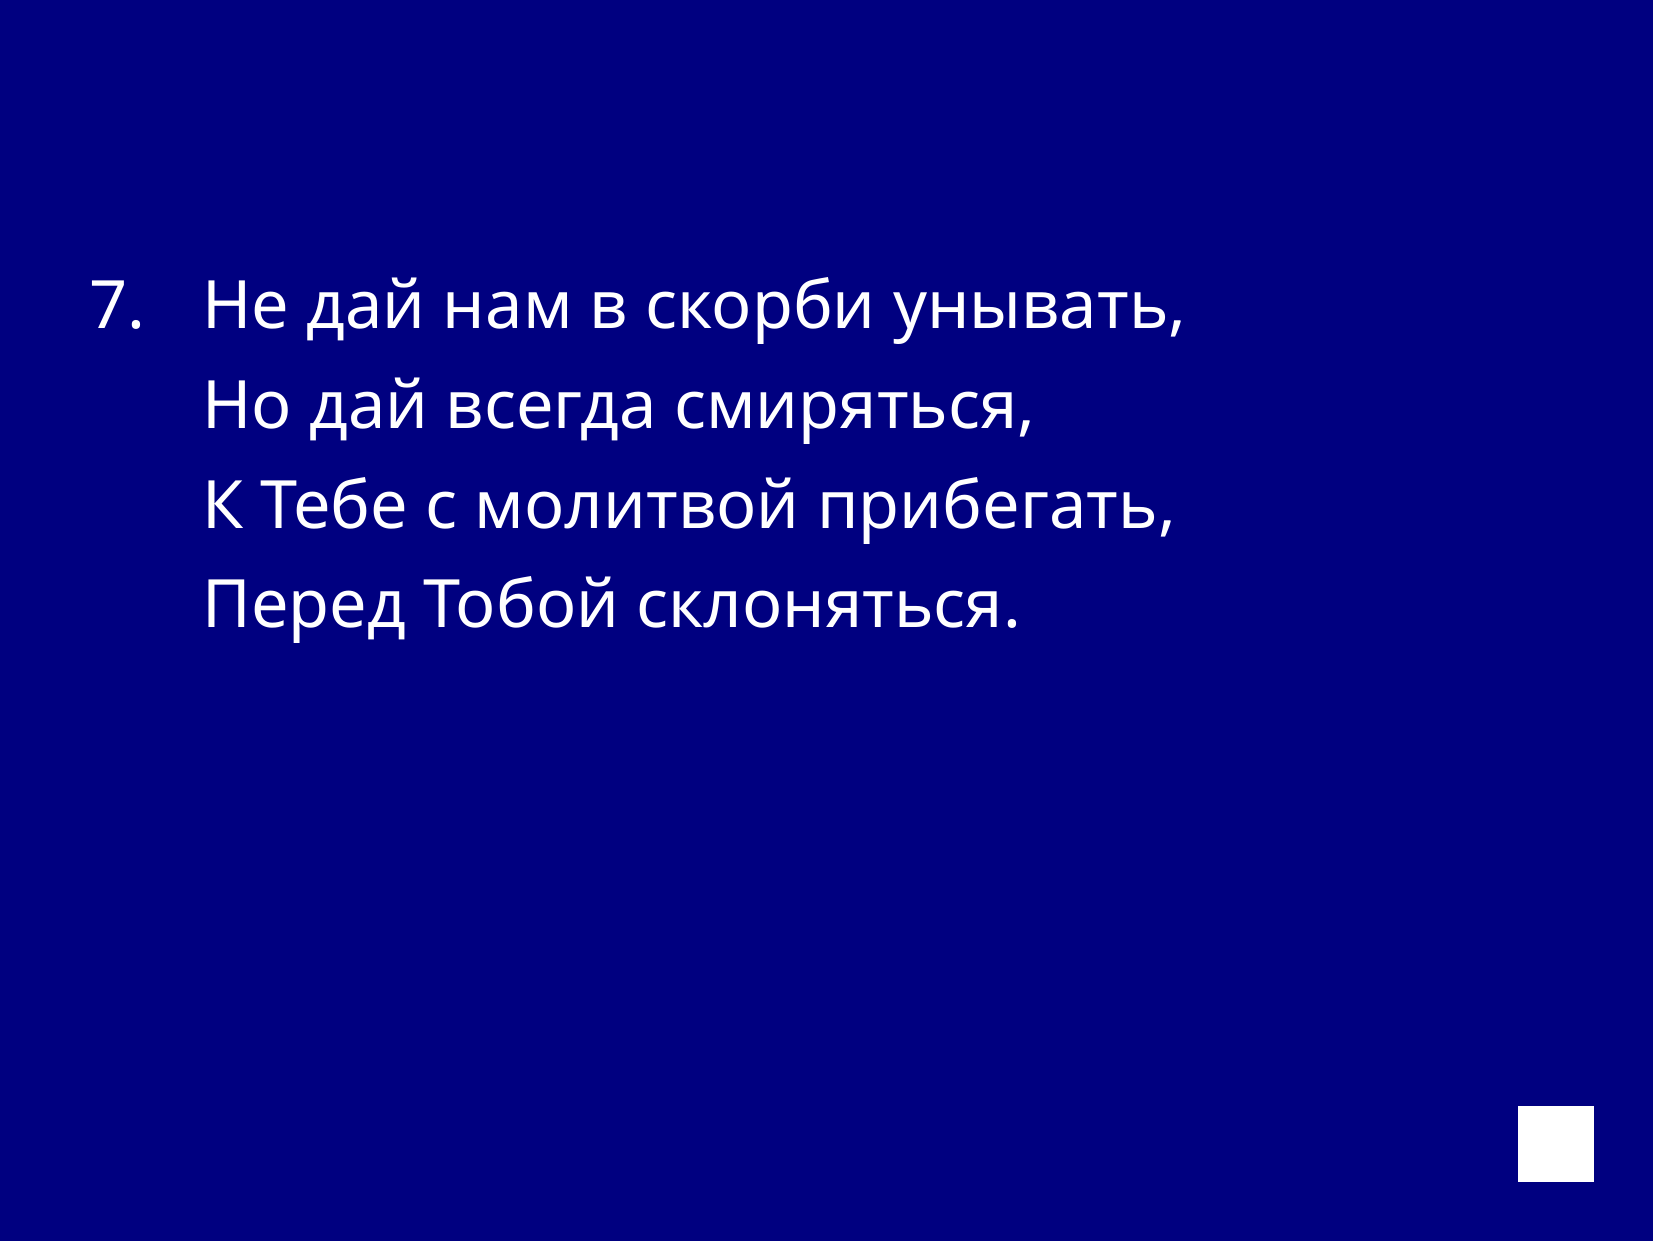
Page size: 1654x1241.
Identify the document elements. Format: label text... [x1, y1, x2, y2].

text_box [1518, 1106, 1594, 1182]
text_box 7. Не дай нам в скорби унывать, Но дай всегда смиряться, К Тебе с молитвой прибегать, Перед Тобой склоняться. [75, 150, 1576, 1163]
